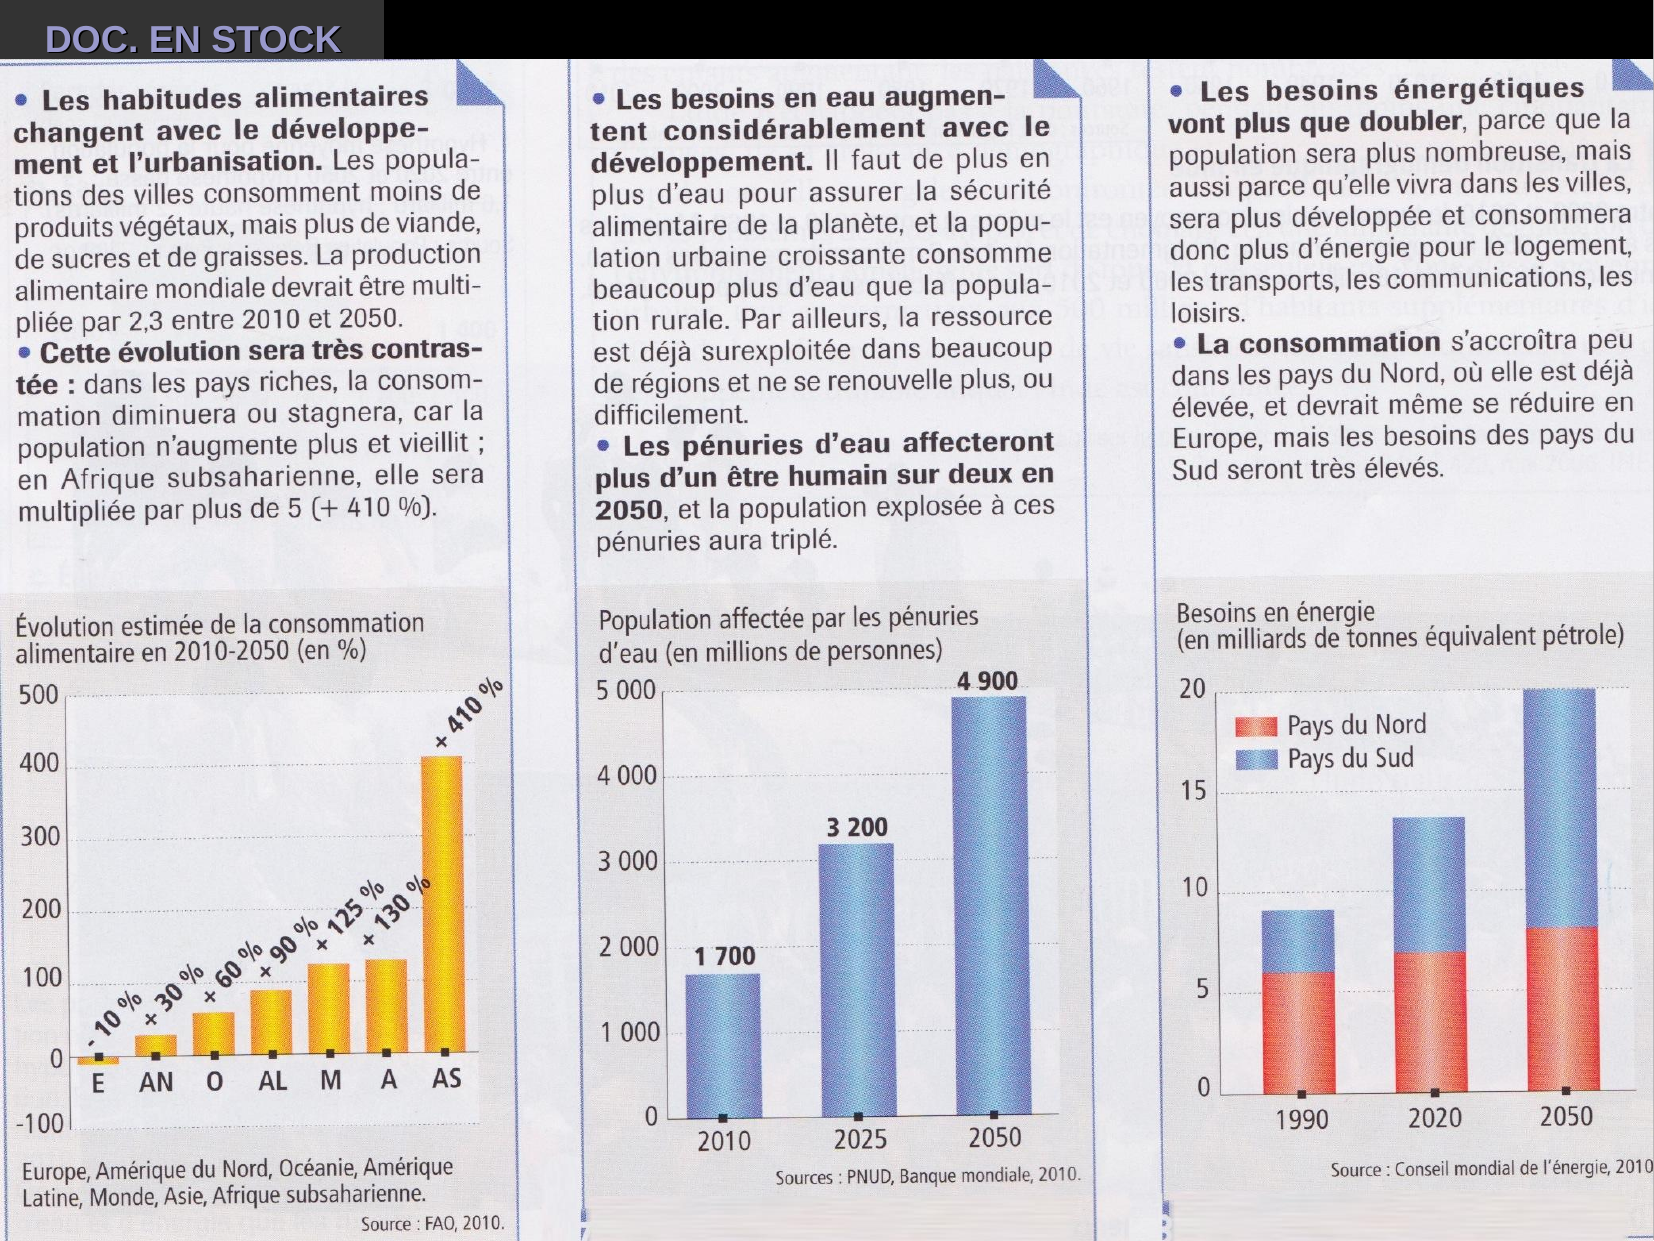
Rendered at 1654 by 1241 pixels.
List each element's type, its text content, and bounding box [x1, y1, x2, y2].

text_box DOC. EN STOCK [0, 0, 384, 60]
picture [0, 59, 1654, 1241]
